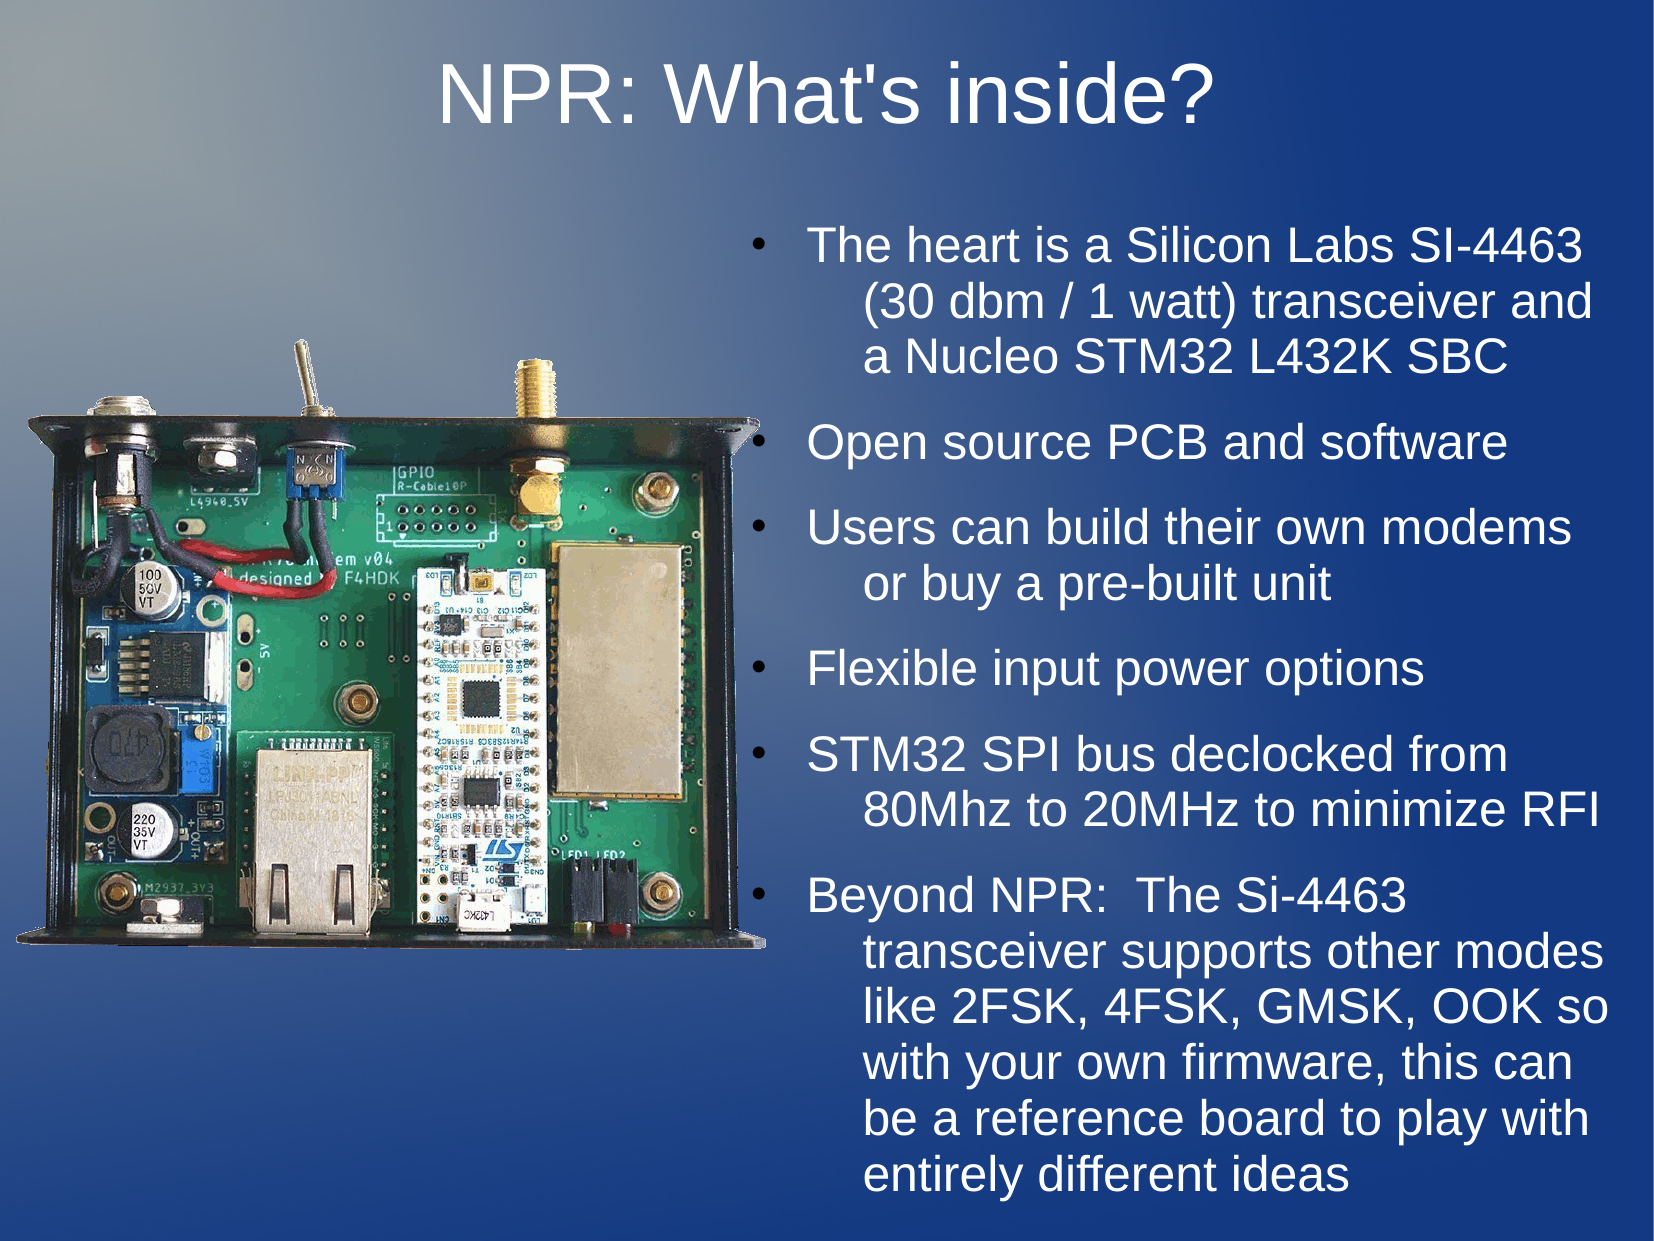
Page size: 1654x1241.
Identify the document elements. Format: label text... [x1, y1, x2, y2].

list The heart is a Silicon Labs SI-4463 (30 dbm / 1 watt) transceiver and a Nucleo STM32 L432K SBC Open source PCB and software Users can build their own modems or buy a pre-built unit Flexible input power options STM32 SPI bus declocked from 80Mhz to 20MHz to minimize RFI Beyond NPR: The Si-4463 transceiver supports other modes like 2FSK, 4FSK, GMSK, OOK so with your own firmware, this can be a reference board to play with entirely different ideas [750, 213, 1613, 1207]
picture [0, 0, 1654, 1241]
title NPR: What's inside? [82, 25, 1571, 164]
